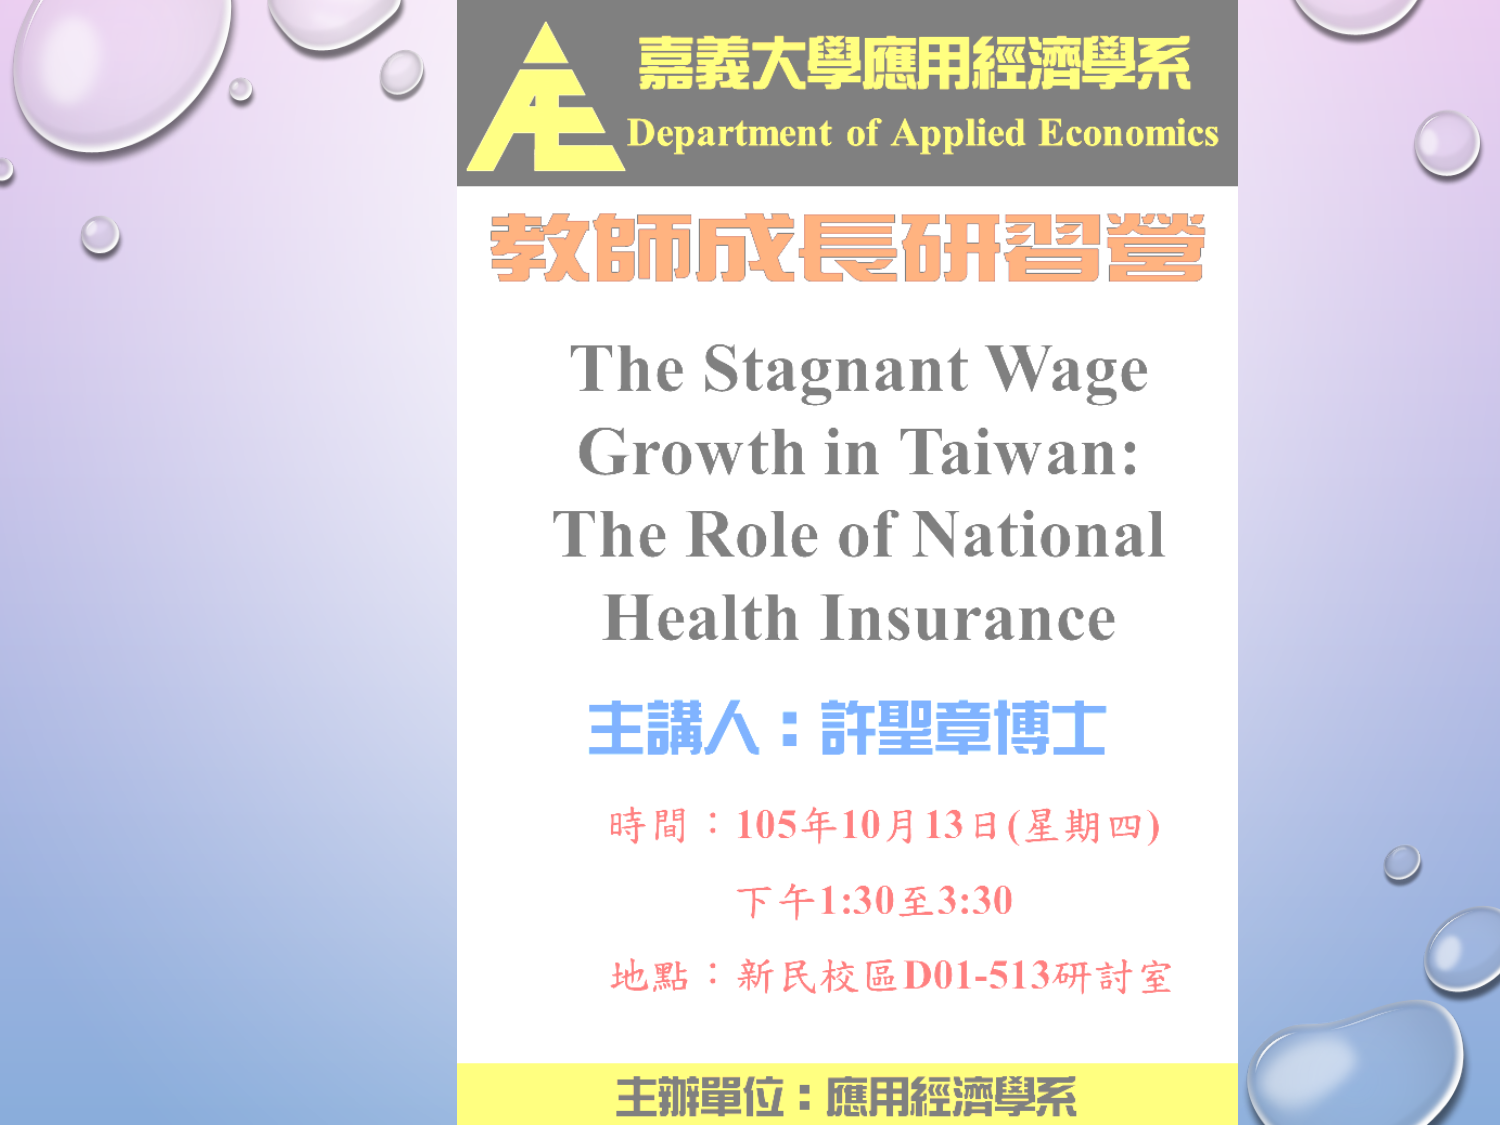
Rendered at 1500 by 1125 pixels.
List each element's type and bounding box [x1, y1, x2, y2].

picture [457, 0, 1238, 1125]
